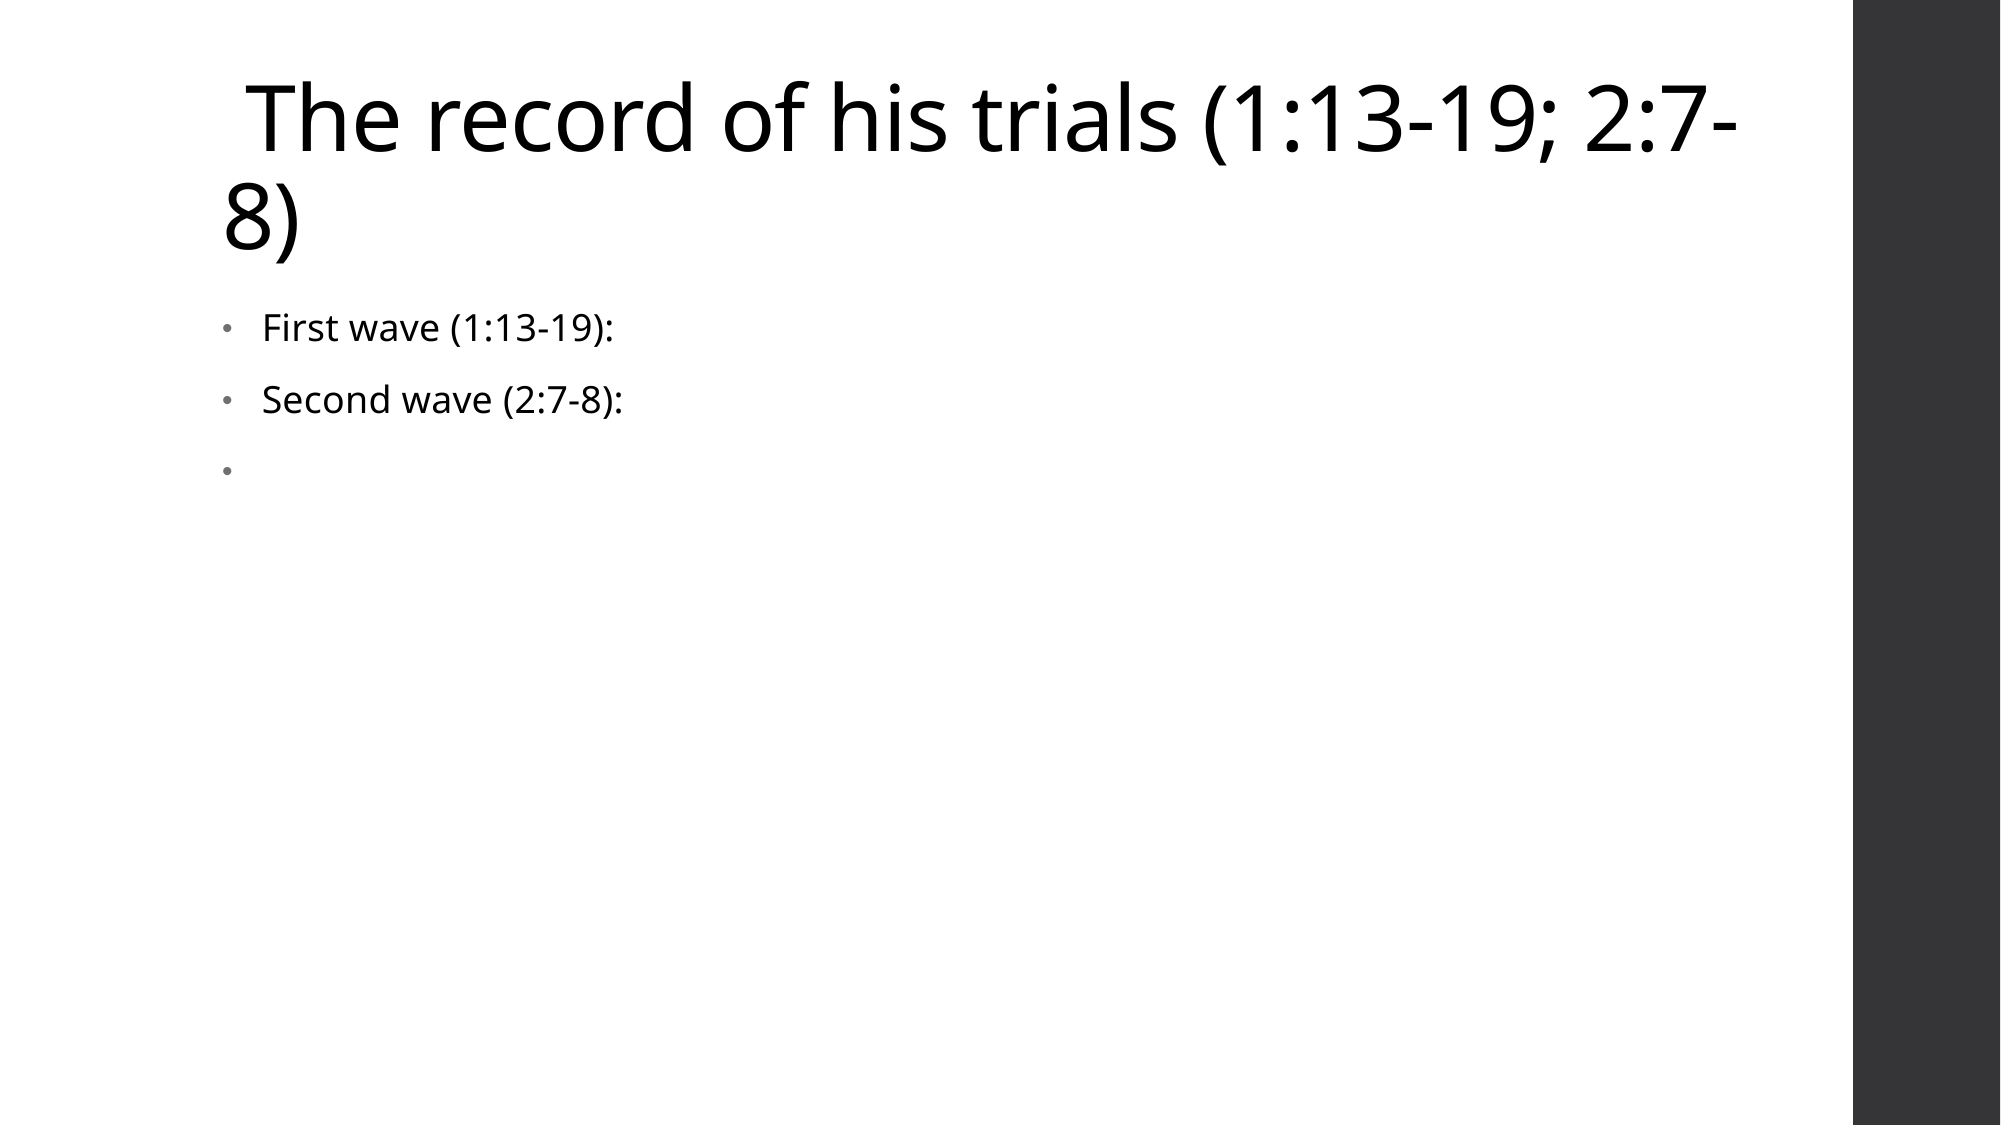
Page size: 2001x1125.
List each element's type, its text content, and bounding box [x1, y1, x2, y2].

list First wave (1:13-19): Second wave (2:7-8): [206, 299, 1617, 1014]
title The record of his trials (1:13-19; 2:7-8) [206, 60, 1797, 278]
